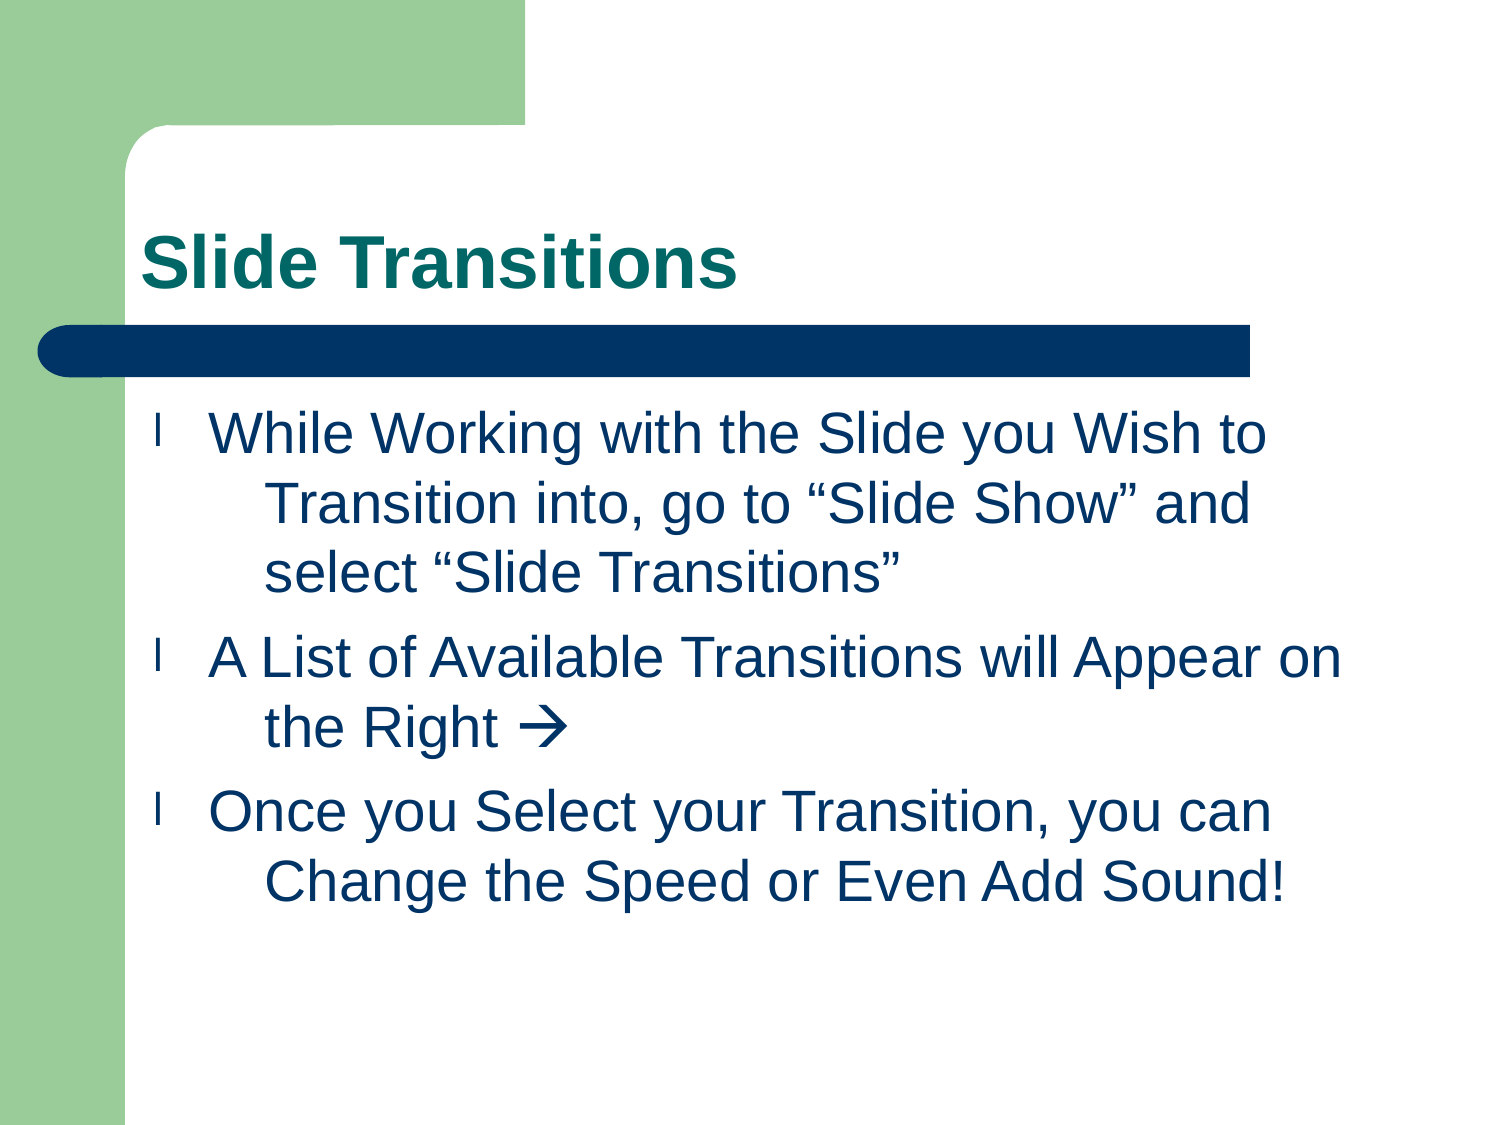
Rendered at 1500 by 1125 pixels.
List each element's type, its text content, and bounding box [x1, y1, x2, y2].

title Slide Transitions [125, 125, 1426, 313]
list While Working with the Slide you Wish to Transition into, go to “Slide Show” and select “Slide Transitions” A List of Available Transitions will Appear on the Right  Once you Select your Transition, you can Change the Speed or Even Add Sound! [137, 387, 1400, 999]
